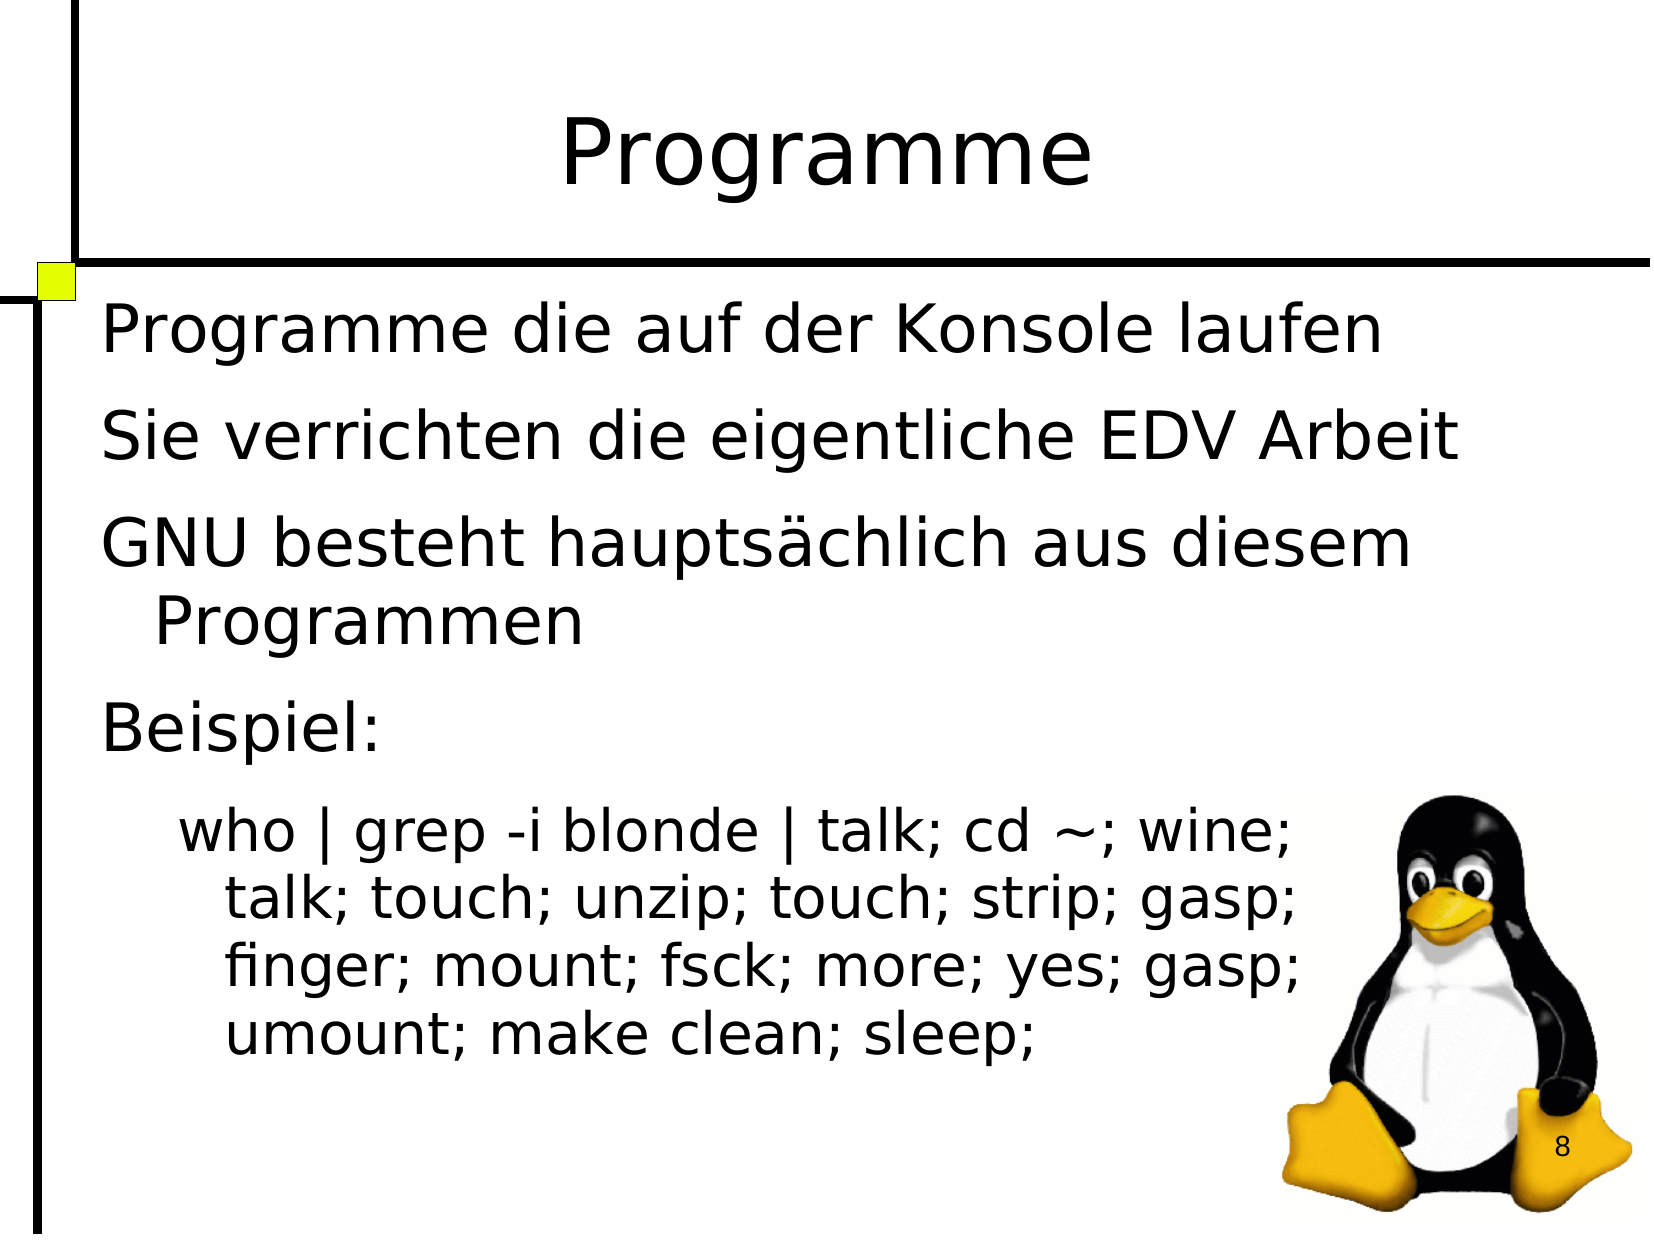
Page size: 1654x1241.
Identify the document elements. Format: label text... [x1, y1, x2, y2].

picture [1275, 787, 1642, 1223]
list Programme die auf der Konsole laufen Sie verrichten die eigentliche EDV Arbeit GNU besteht hauptsächlich aus diesem Programmen Beispiel: who | grep -i blonde | talk; cd ~; wine; talk; touch; unzip; touch; strip; gasp; finger; mount; fsck; more; yes; gasp; umount; make clean; sleep; [82, 290, 1571, 1109]
title Programme [82, 49, 1571, 257]
